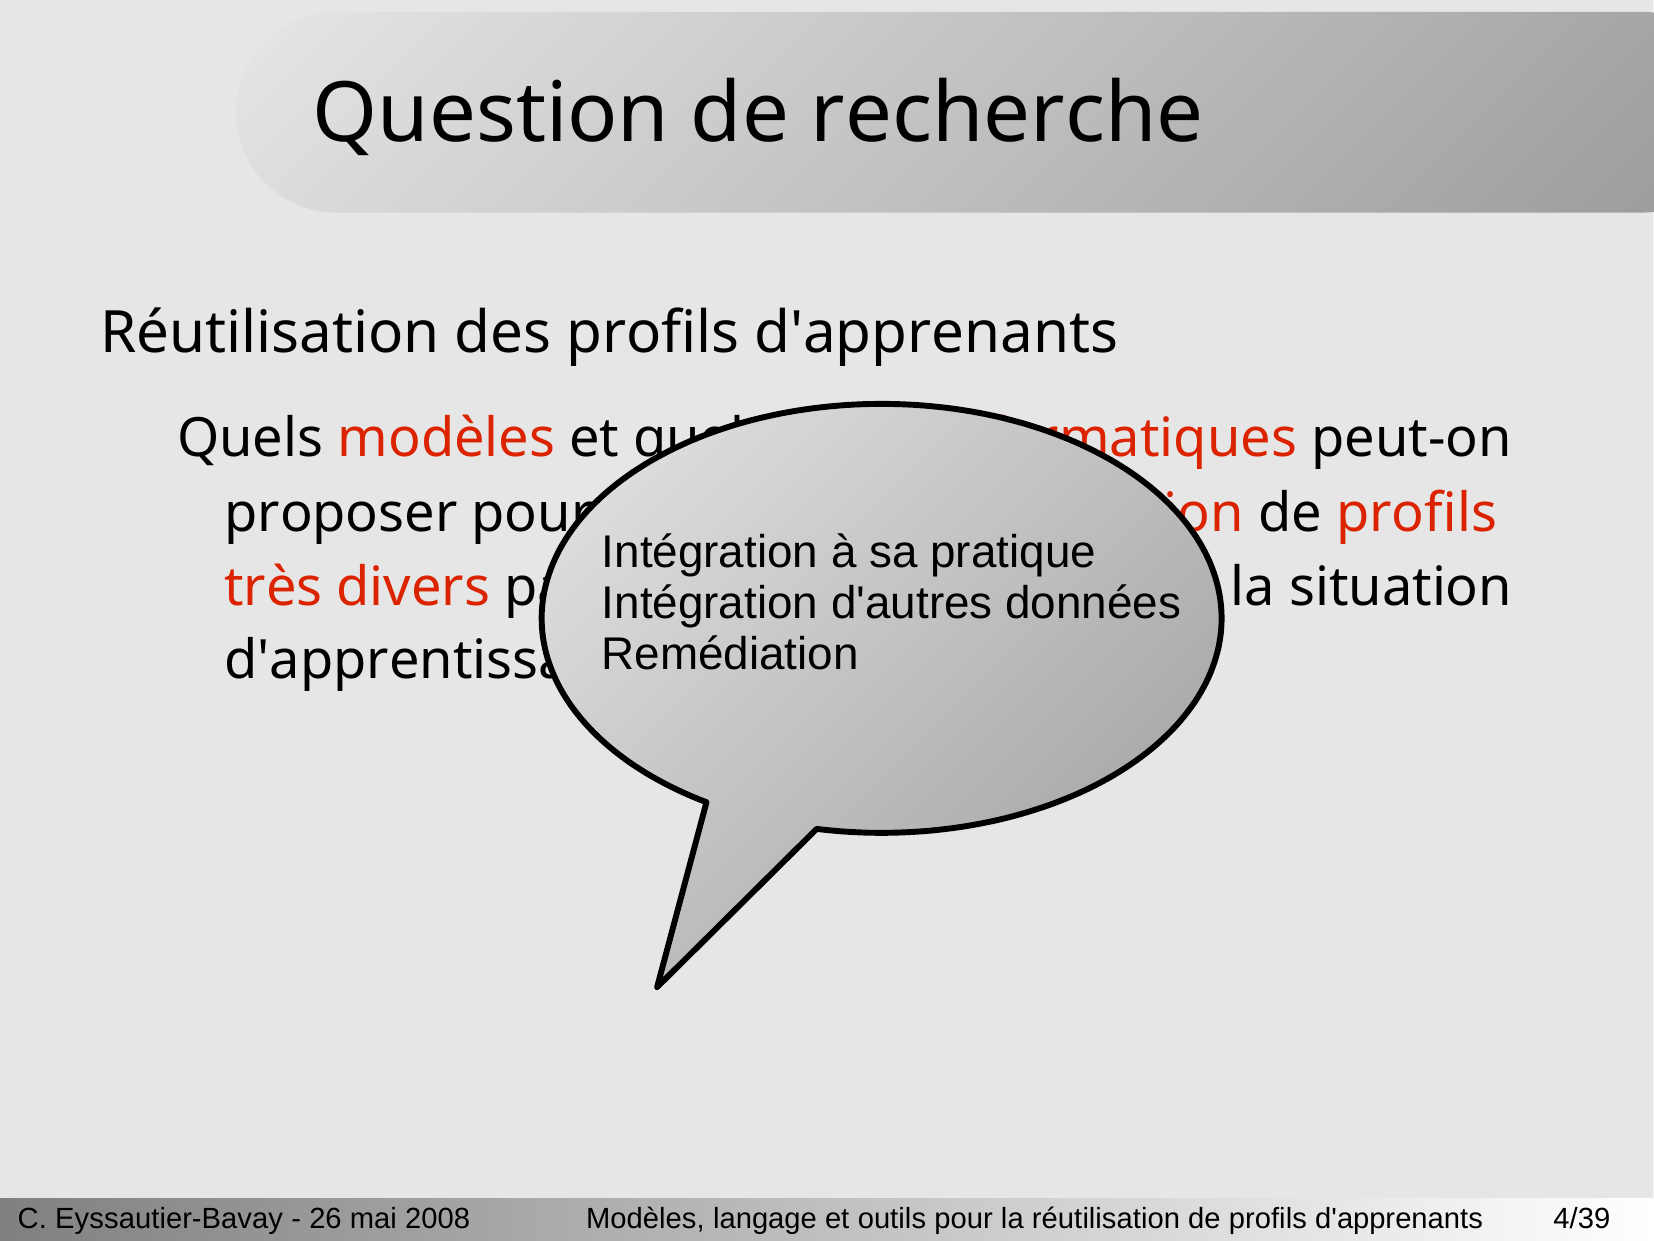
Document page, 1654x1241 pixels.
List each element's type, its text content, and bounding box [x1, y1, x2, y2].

title Question de recherche [312, 6, 1654, 214]
text_box [541, 403, 1193, 988]
text_box [1197, 538, 1222, 699]
text_box Intégration à sa pratique Intégration d'autres données Remédiation [587, 518, 1197, 705]
list Réutilisation des profils d'apprenants Quels modèles et quels outils informatiques peut-on proposer pour permettre la réutilisation de profils très divers par les différents acteurs de la situation d'apprentissage ? [82, 290, 1571, 1109]
